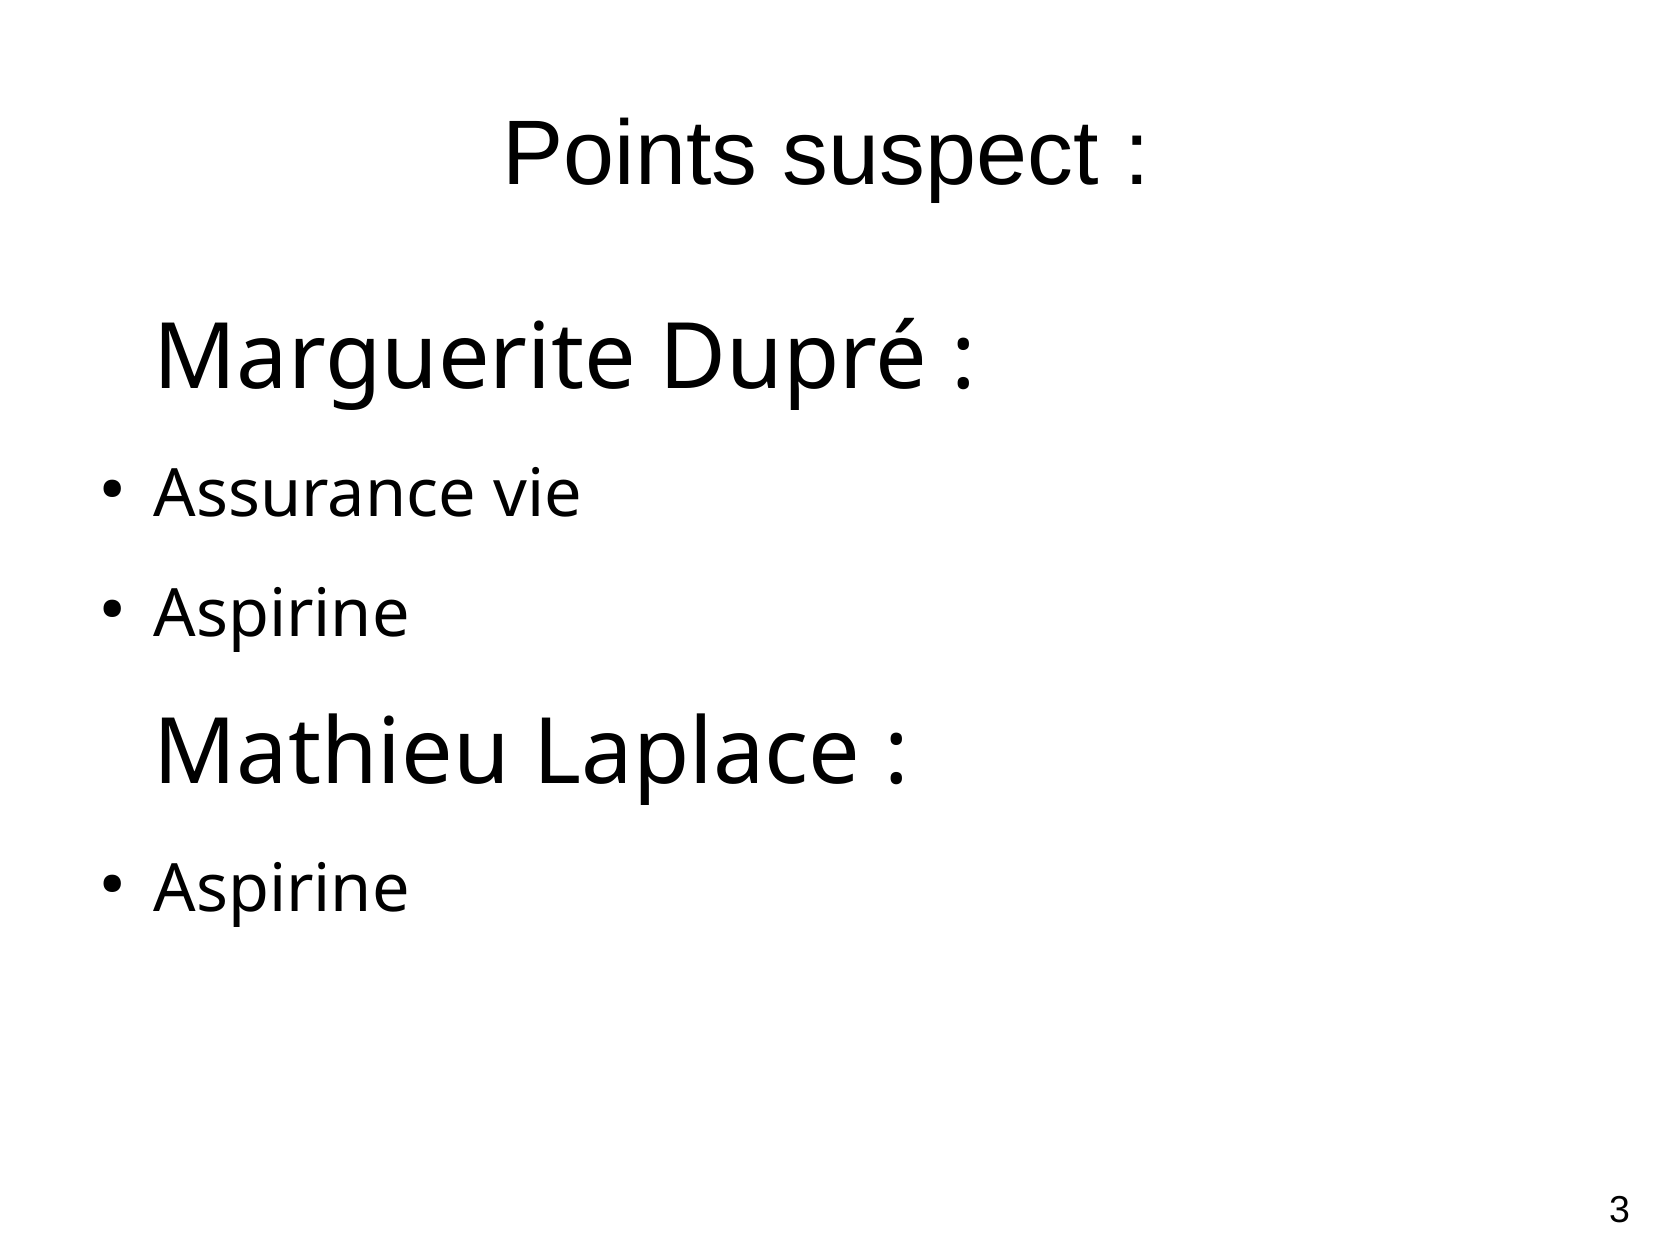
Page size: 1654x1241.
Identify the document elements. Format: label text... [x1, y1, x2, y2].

text_box 3 [1594, 1181, 1654, 1238]
title Points suspect : [82, 49, 1571, 257]
list Marguerite Dupré : Assurance vie Aspirine Mathieu Laplace : Aspirine [82, 290, 1571, 1241]
